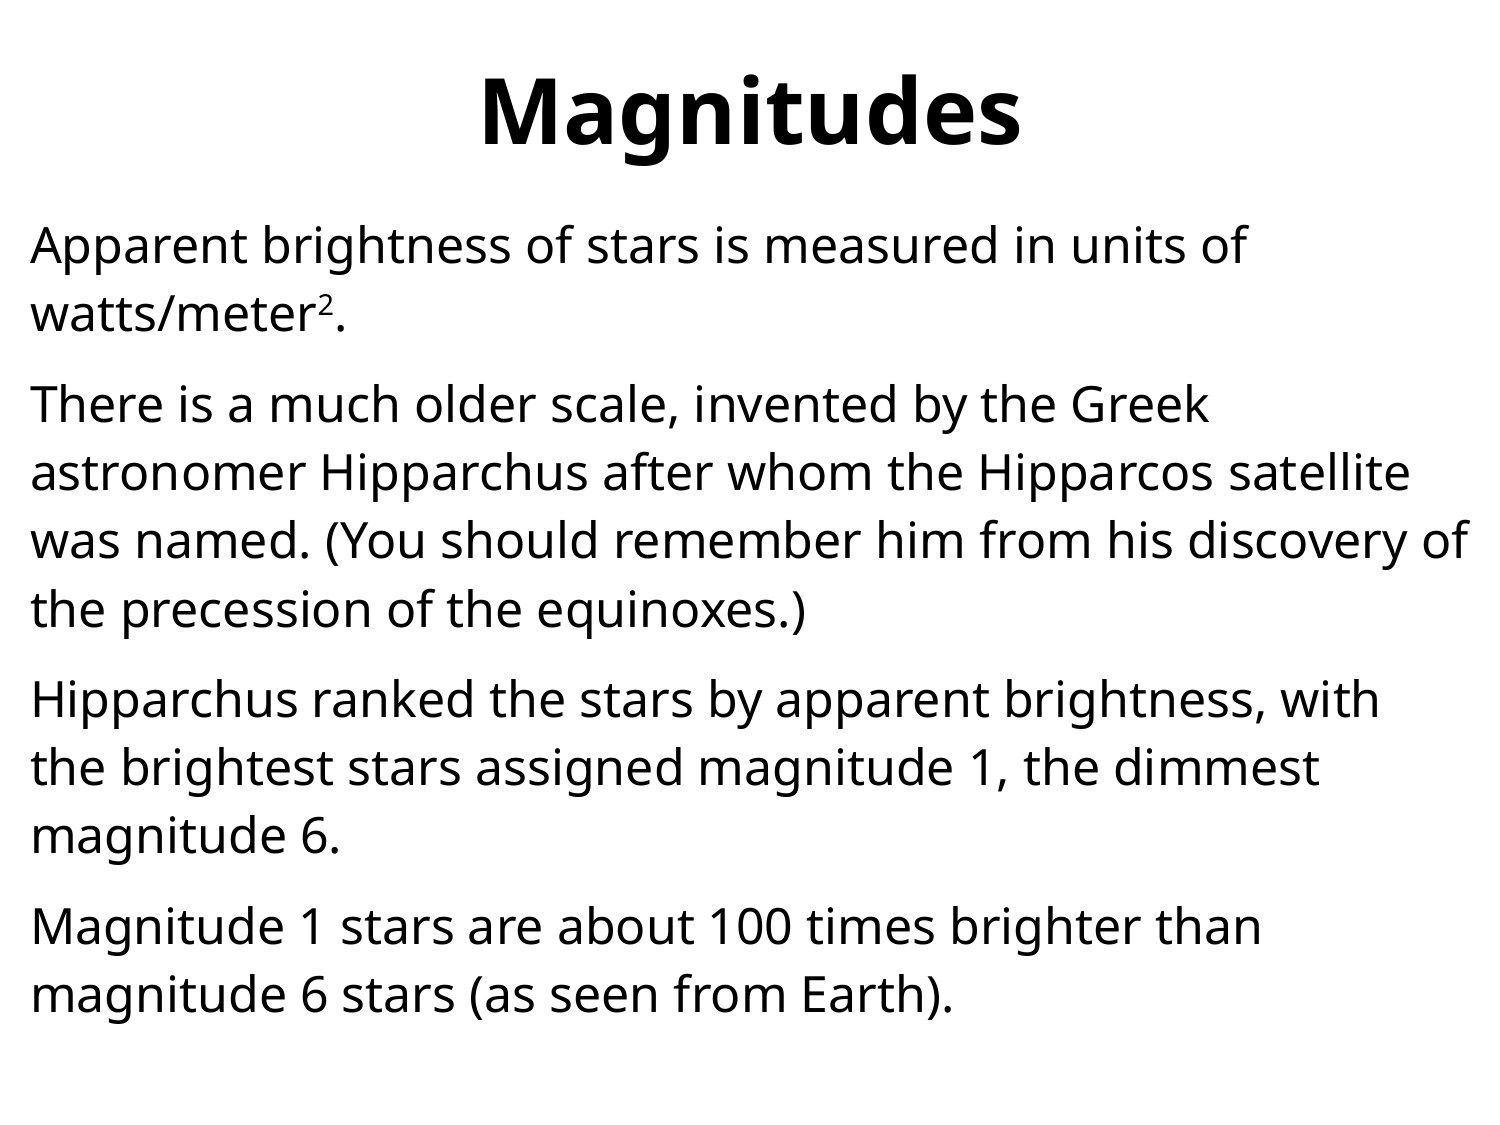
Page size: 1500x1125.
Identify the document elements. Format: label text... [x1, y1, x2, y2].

title Magnitudes [30, 22, 1471, 196]
list Apparent brightness of stars is measured in units of watts/meter2. There is a much older scale, invented by the Greek astronomer Hipparchus after whom the Hipparcos satellite was named. (You should remember him from his discovery of the precession of the equinoxes.) Hipparchus ranked the stars by apparent brightness, with the brightest stars assigned magnitude 1, the dimmest magnitude 6. Magnitude 1 stars are about 100 times brighter than magnitude 6 stars (as seen from Earth). [30, 210, 1471, 1036]
